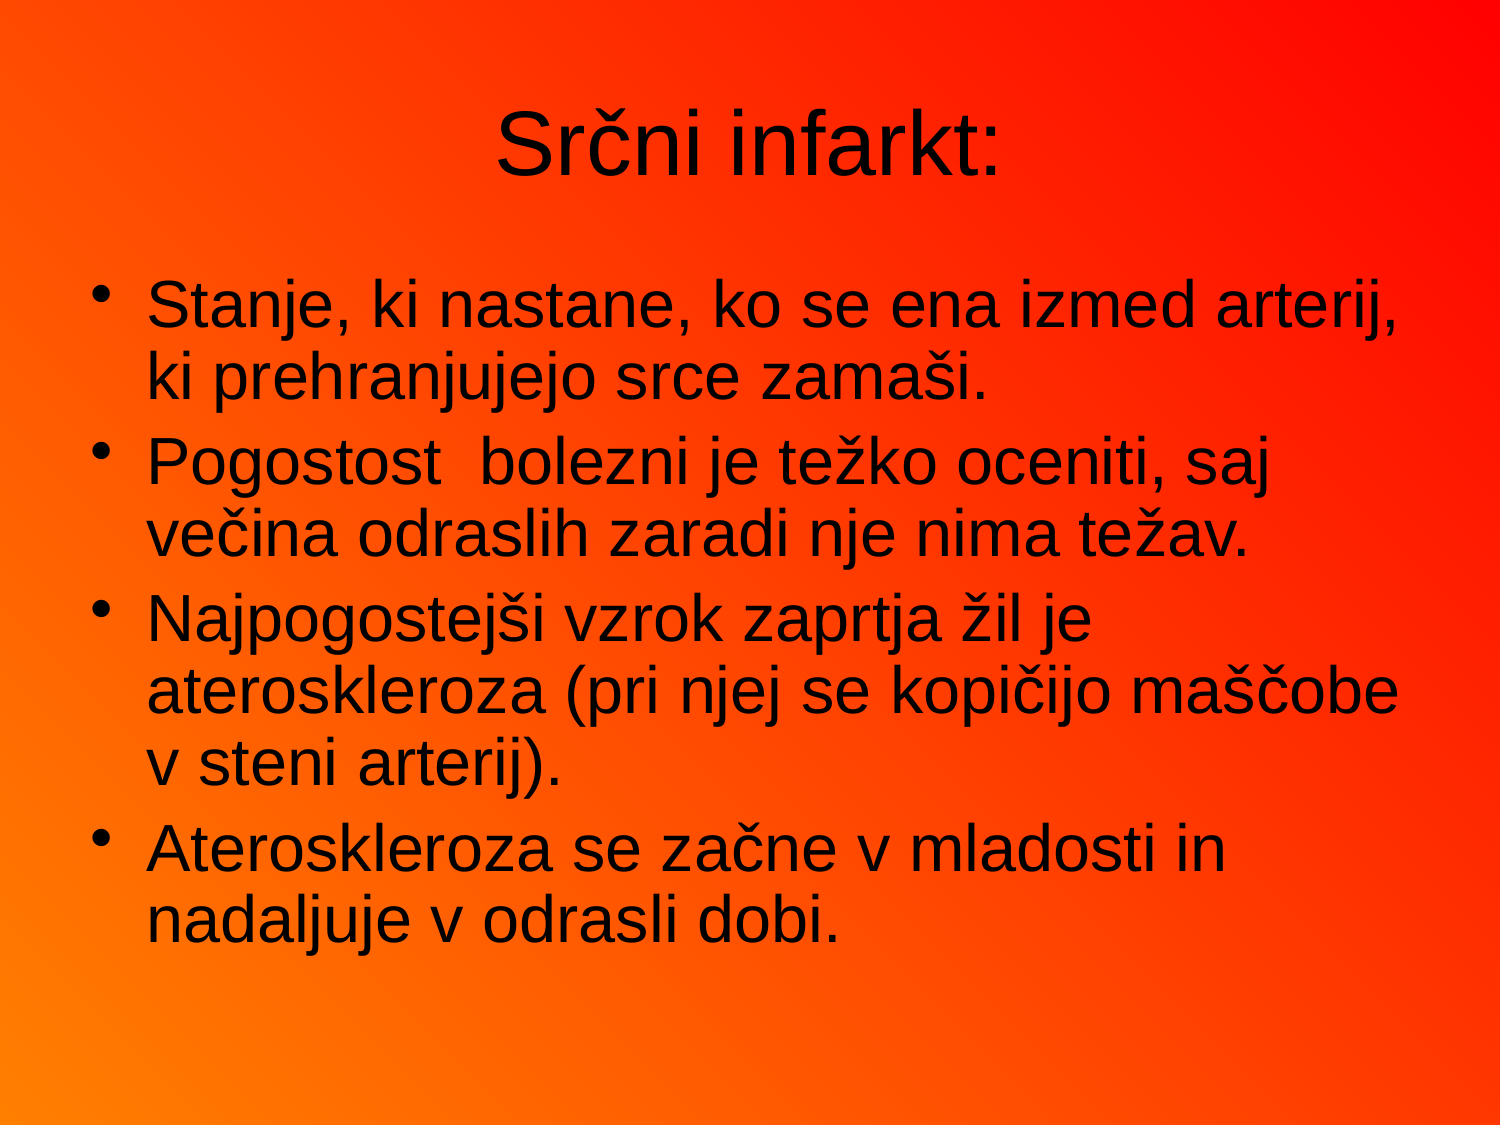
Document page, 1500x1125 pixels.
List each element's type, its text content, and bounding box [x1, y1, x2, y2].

list Stanje, ki nastane, ko se ena izmed arterij, ki prehranjujejo srce zamaši. Pogostost bolezni je težko oceniti, saj večina odraslih zaradi nje nima težav. Najpogostejši vzrok zaprtja žil je ateroskleroza (pri njej se kopičijo maščobe v steni arterij). Ateroskleroza se začne v mladosti in nadaljuje v odrasli dobi. [75, 262, 1425, 1005]
title Srčni infarkt: [75, 45, 1425, 233]
